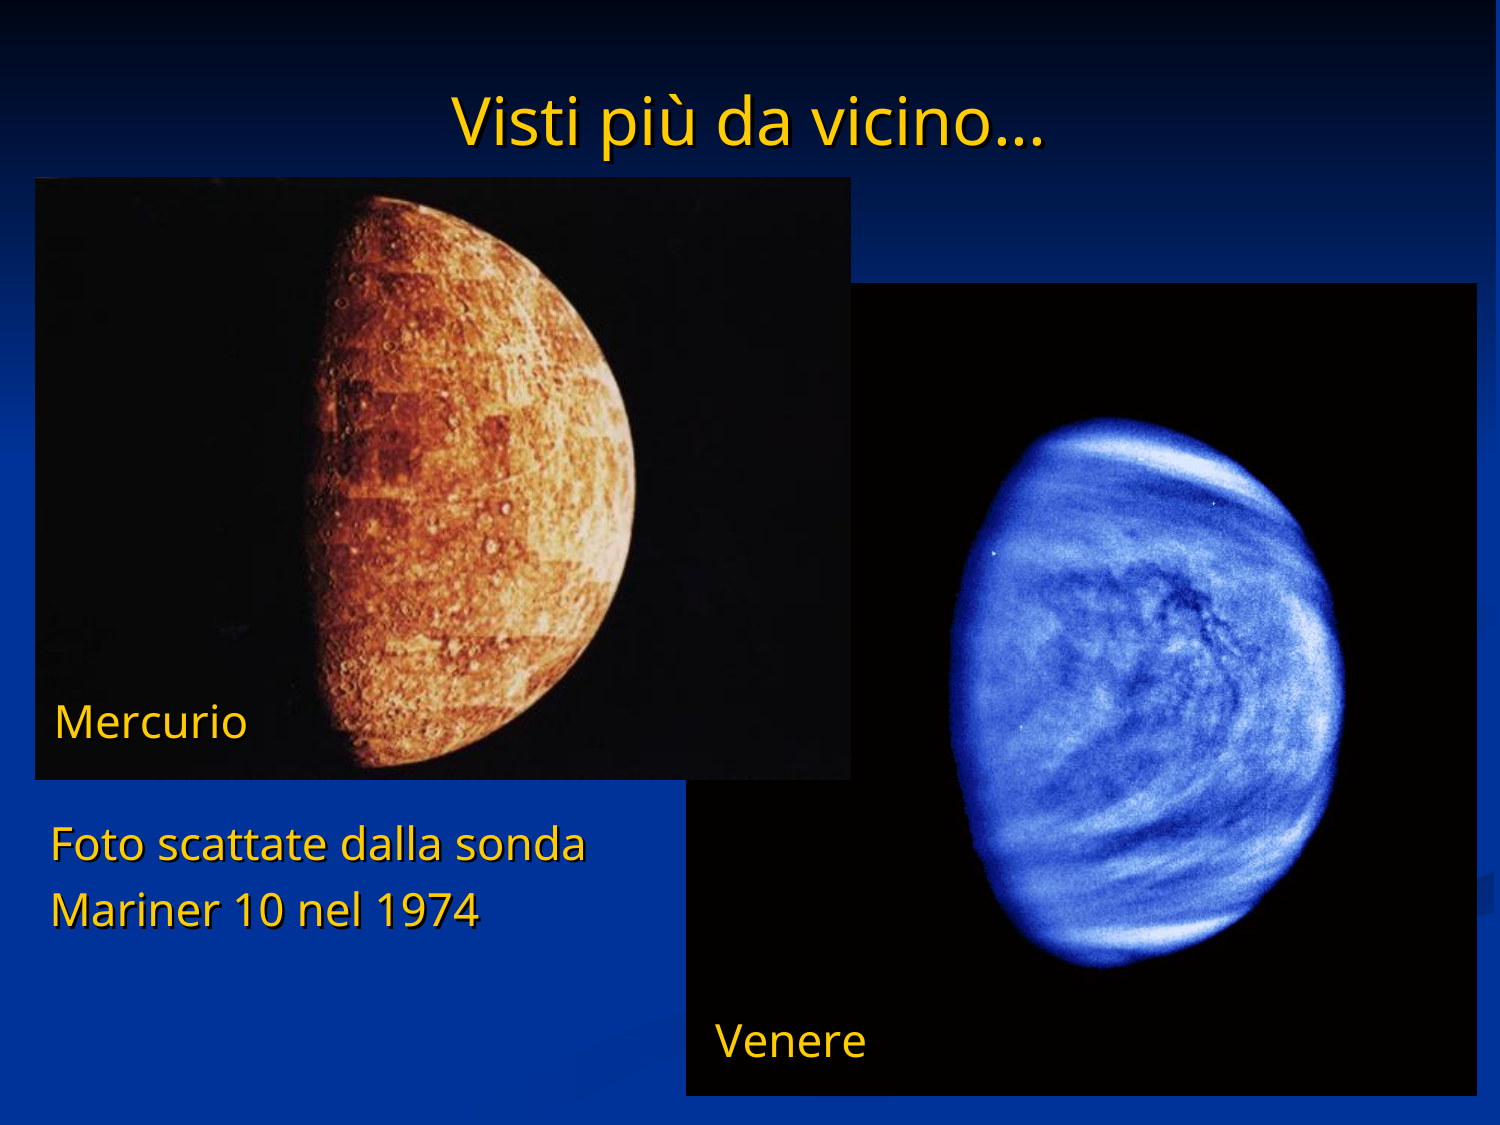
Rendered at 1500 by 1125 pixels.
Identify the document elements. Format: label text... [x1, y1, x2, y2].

picture [35, 177, 1477, 1096]
text_box Venere [696, 1003, 1158, 1099]
text_box Mercurio [35, 685, 496, 780]
text_box Visti più da vicino... [35, 70, 1465, 178]
text_box Foto scattate dalla sonda Mariner 10 nel 1974 [30, 807, 724, 958]
